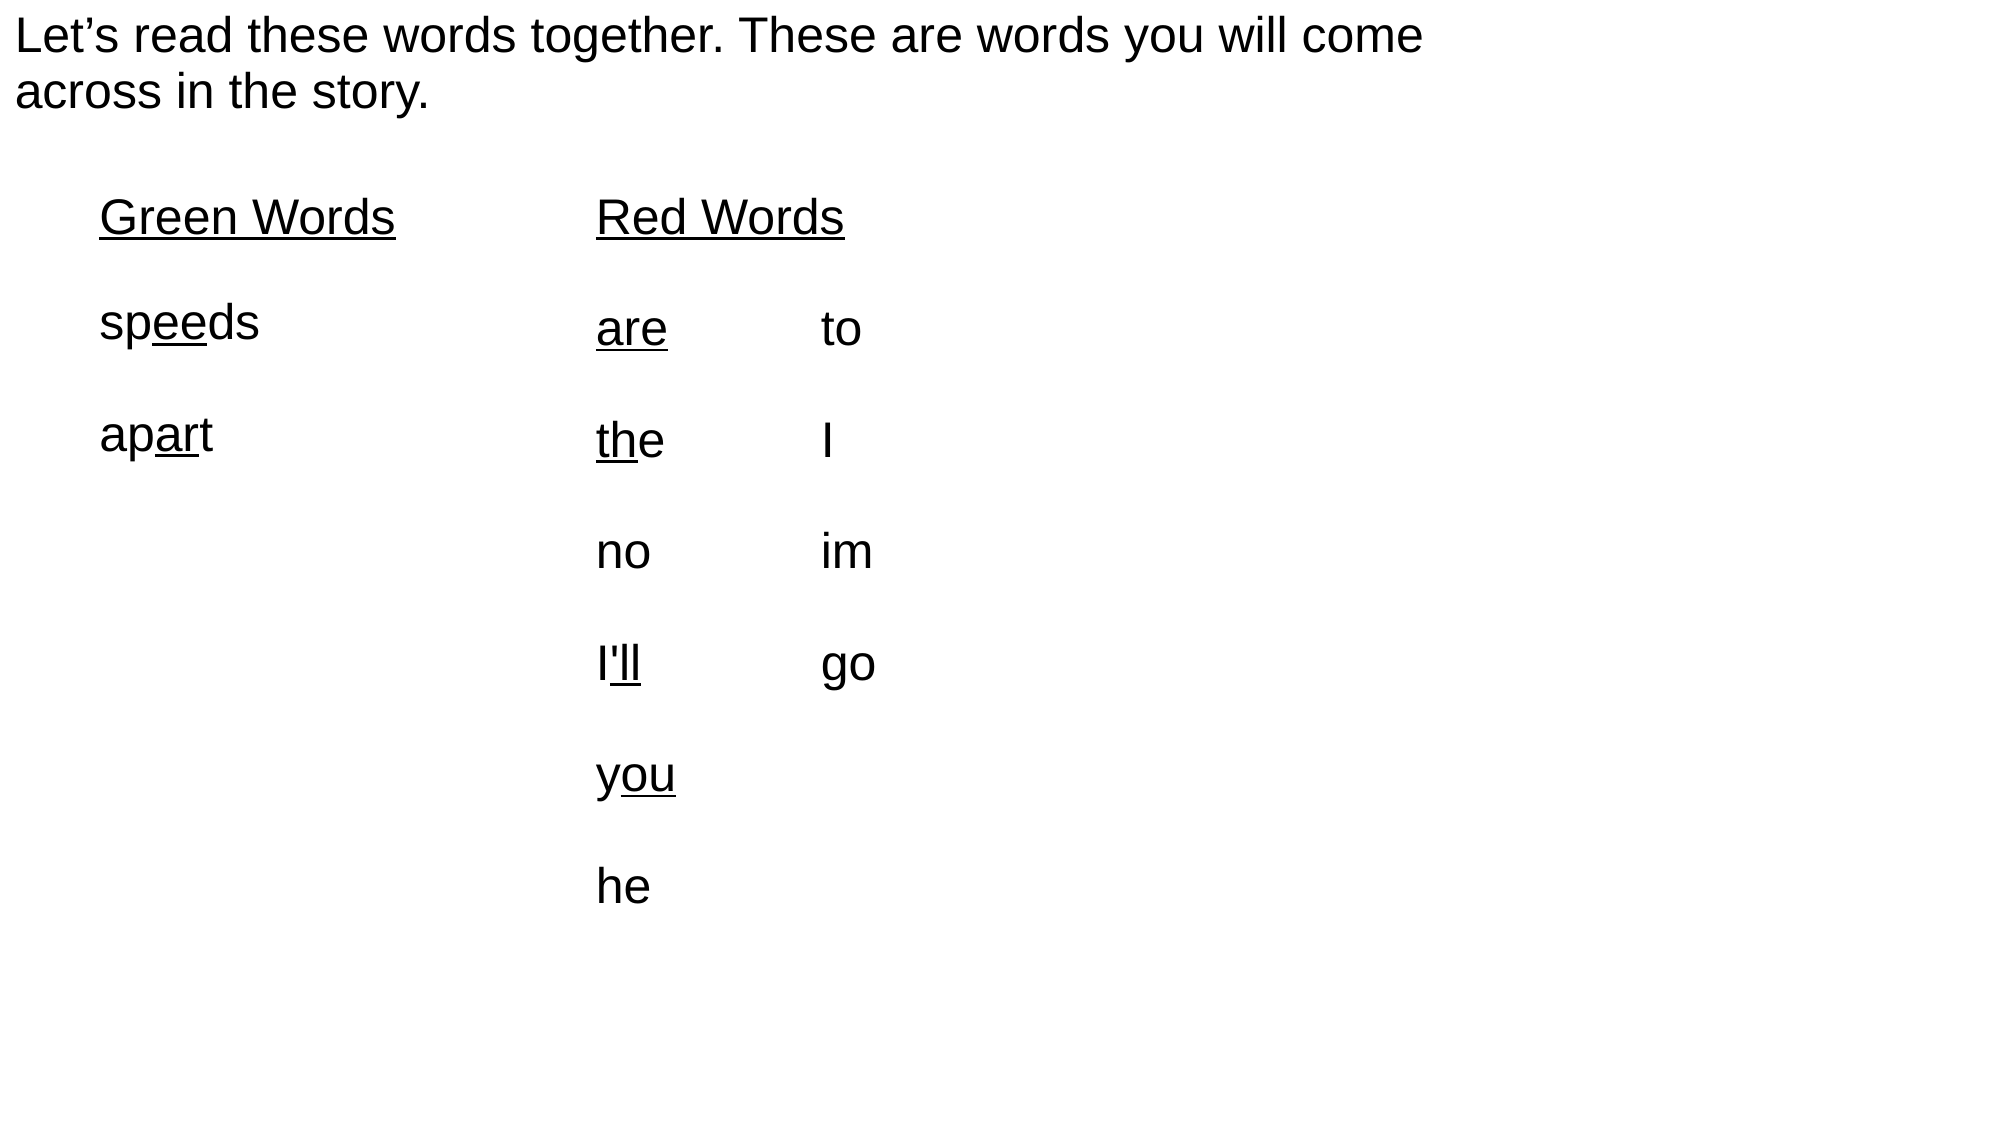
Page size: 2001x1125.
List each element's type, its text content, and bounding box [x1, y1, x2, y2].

text_box Let’s read these words together. These are words you will come across in the story. [0, 0, 1494, 127]
text_box Red Words are to the I no im I'll go you he [580, 181, 1674, 922]
text_box Green Words speeds apart [84, 181, 580, 470]
